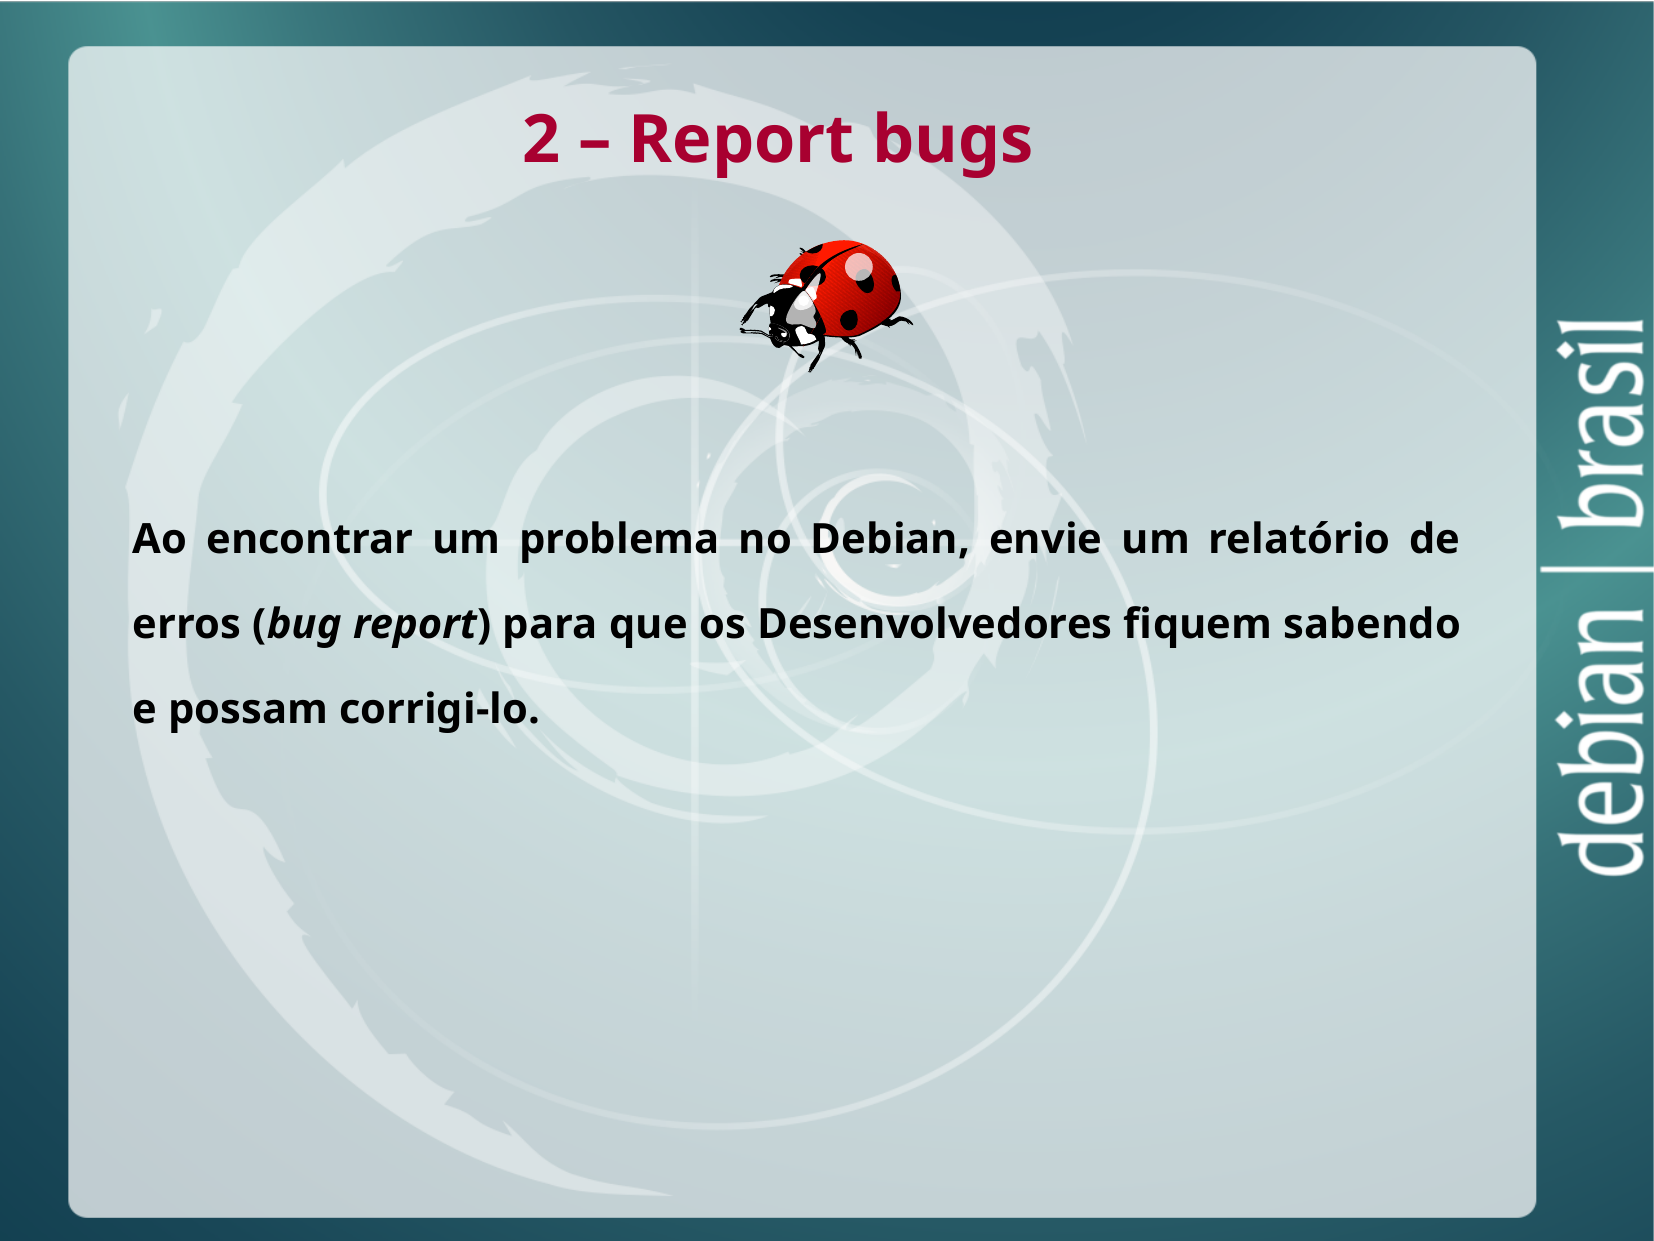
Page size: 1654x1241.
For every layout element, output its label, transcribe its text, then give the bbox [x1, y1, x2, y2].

text_box Ao encontrar um problema no Debian, envie um relatório de erros (bug report) para que os Desenvolvedores fiquem sabendo e possam corrigi-lo. [118, 472, 1477, 797]
text_box 2 – Report bugs [507, 83, 1146, 225]
picture [0, 0, 1654, 1241]
